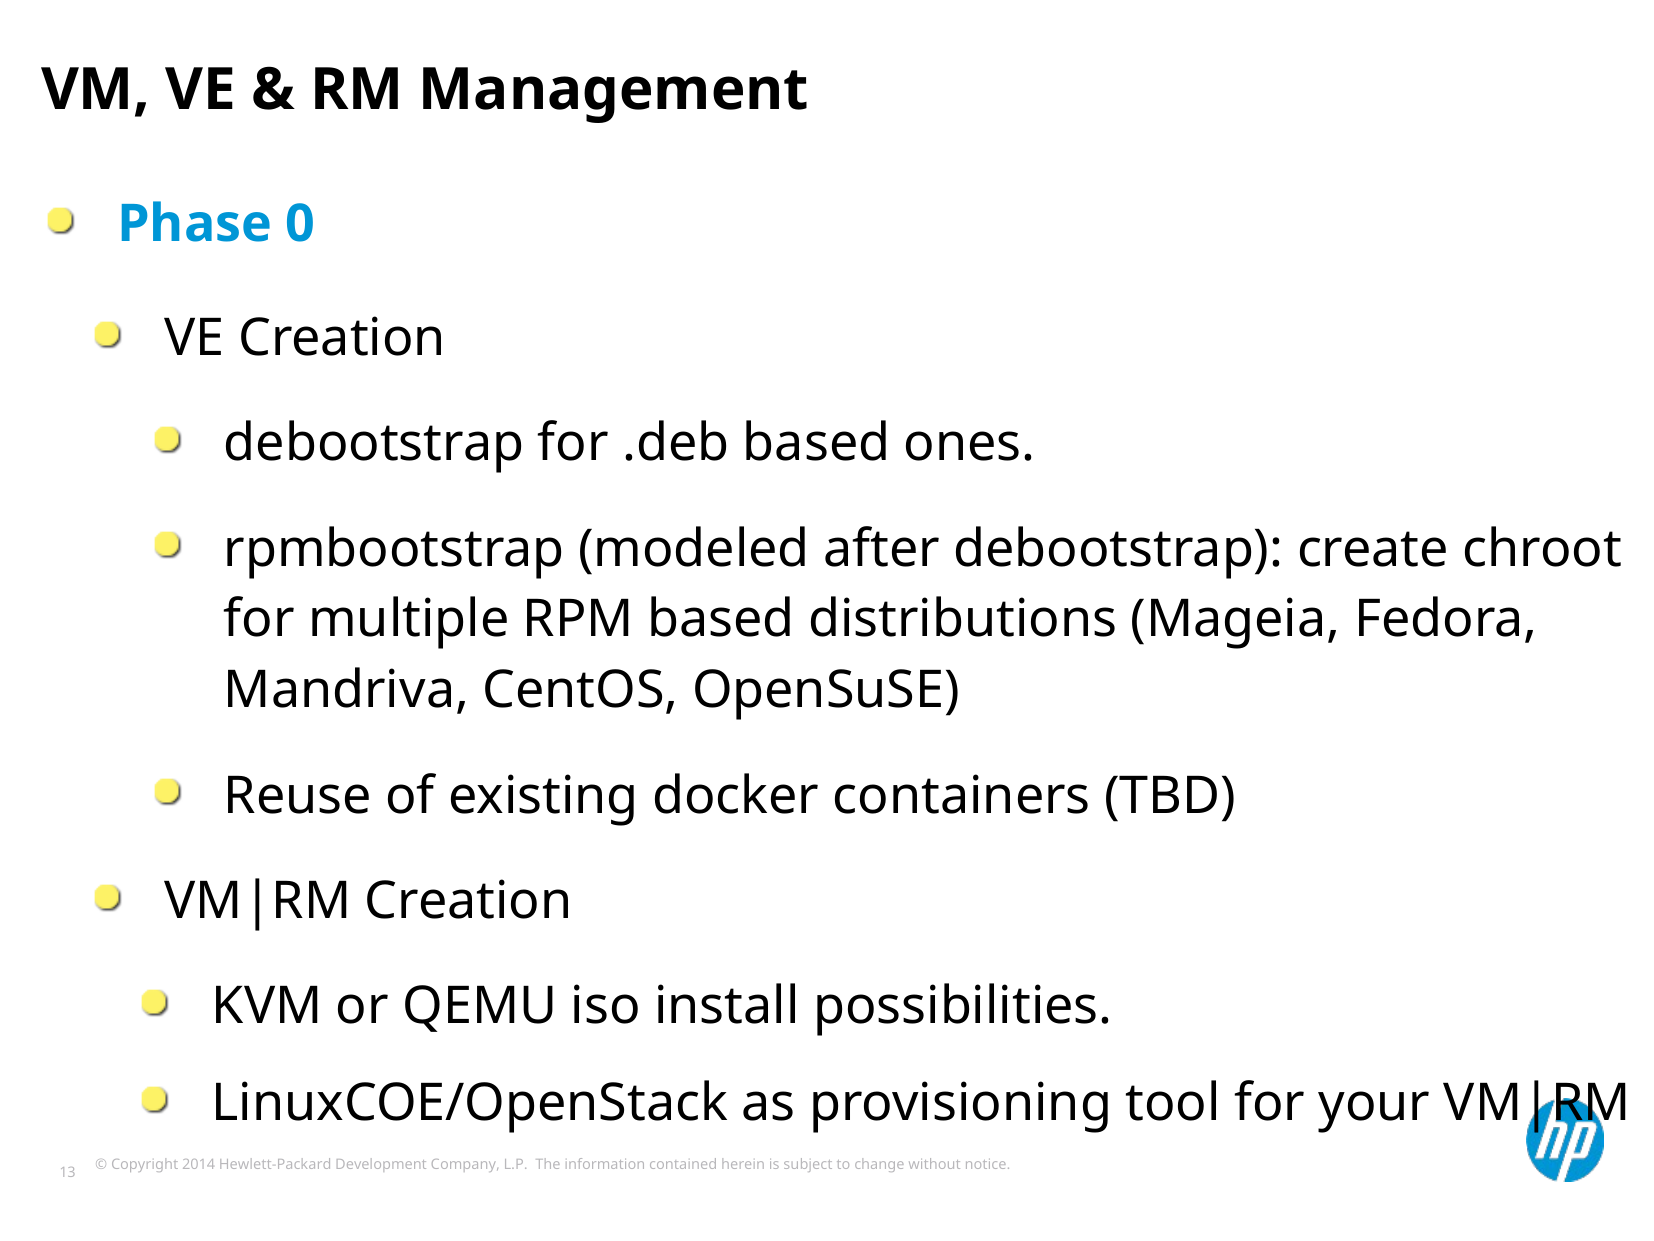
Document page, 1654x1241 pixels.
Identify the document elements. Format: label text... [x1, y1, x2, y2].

picture [1577, 1098, 1588, 1106]
picture [1592, 1098, 1604, 1132]
picture [1526, 1098, 1534, 1136]
picture [1535, 1098, 1568, 1159]
picture [1573, 1148, 1604, 1182]
picture [140, 1085, 171, 1116]
picture [1526, 1122, 1597, 1182]
title VM, VE & RM Management [41, 8, 955, 171]
list Phase 0 VE Creation debootstrap for .deb based ones. rpmbootstrap (modeled after debootstrap): create chroot for multiple RPM based distributions (Mageia, Fedora, Mandriva, CentOS, OpenSuSE) Reuse of existing docker containers (TBD) VM|RM Creation KVM or QEMU iso install possibilities. LinuxCOE/OpenStack as provisioning tool for your VM|RM [34, 185, 1642, 1072]
